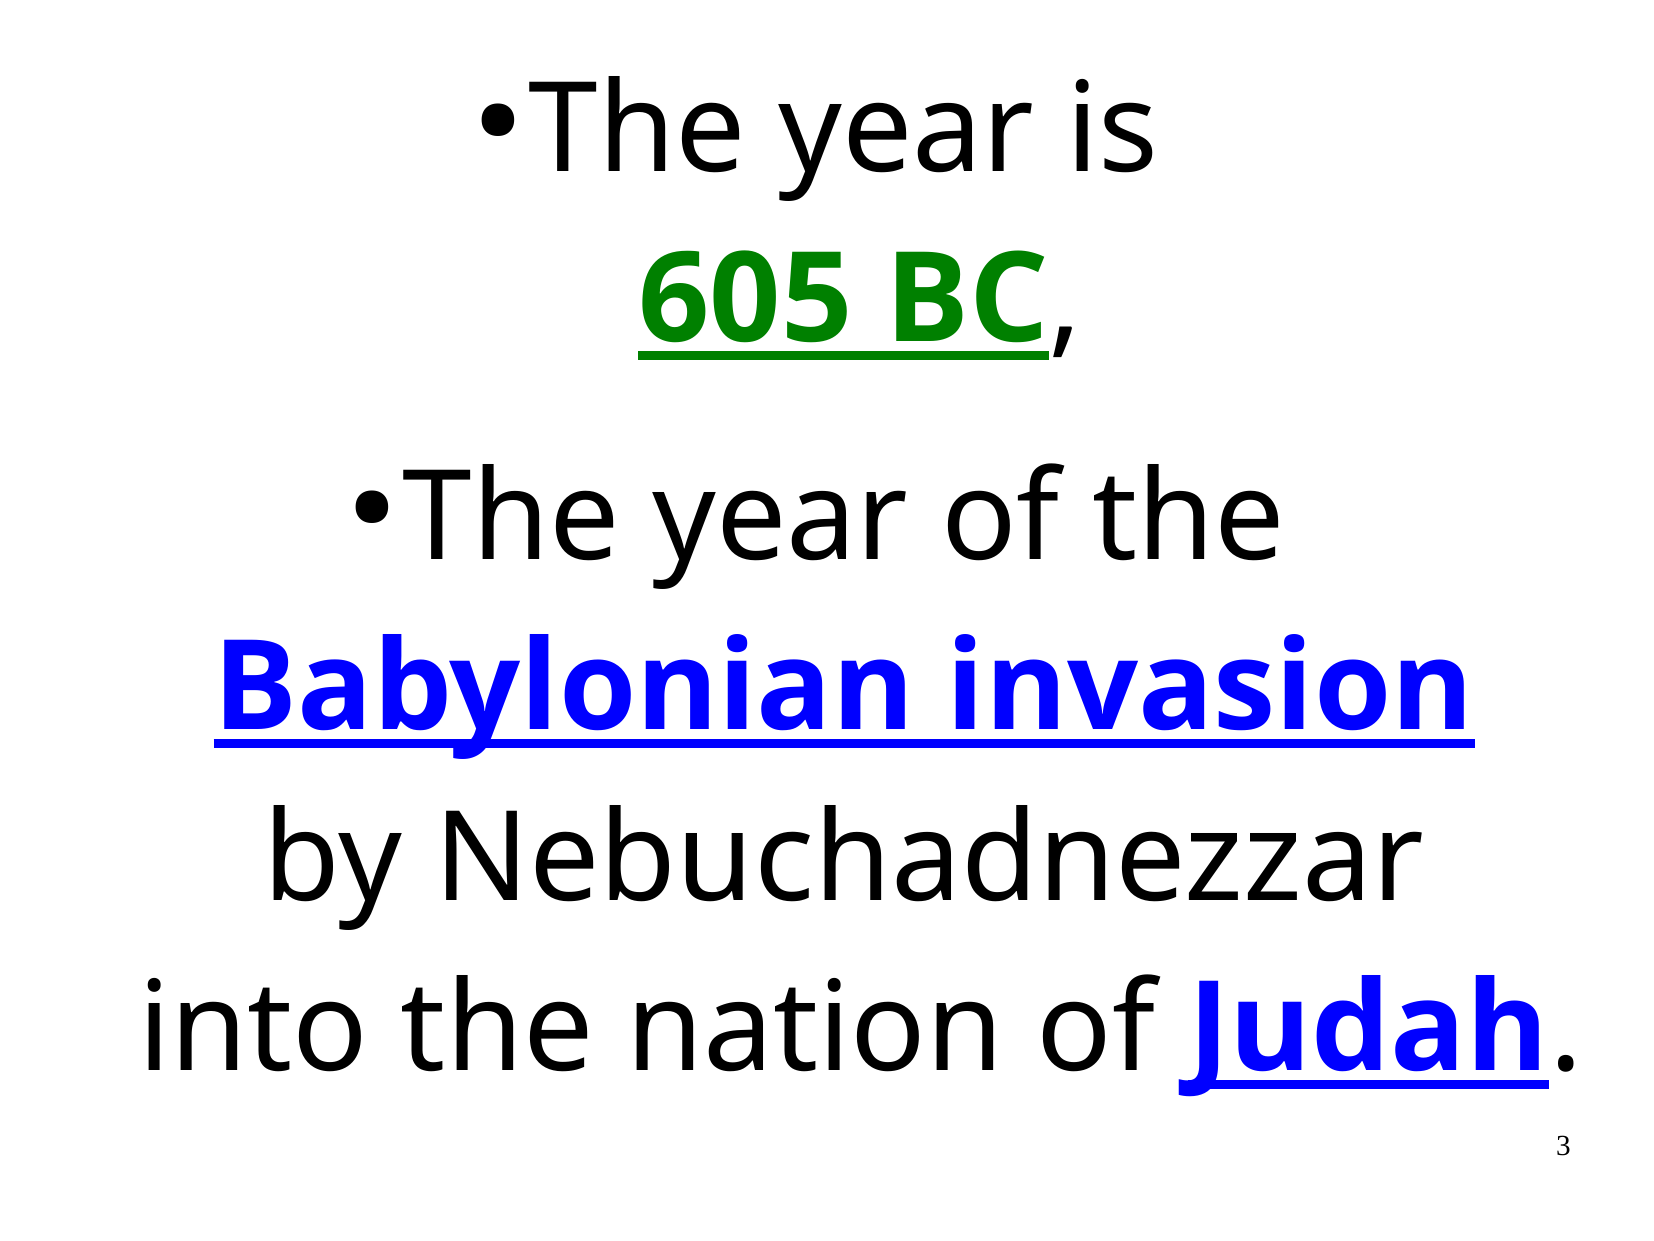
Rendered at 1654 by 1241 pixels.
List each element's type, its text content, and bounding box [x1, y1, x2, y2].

list The year is 605 BC, The year of the Babylonian invasion by Nebuchadnezzar into the nation of Judah. [37, 37, 1613, 1238]
